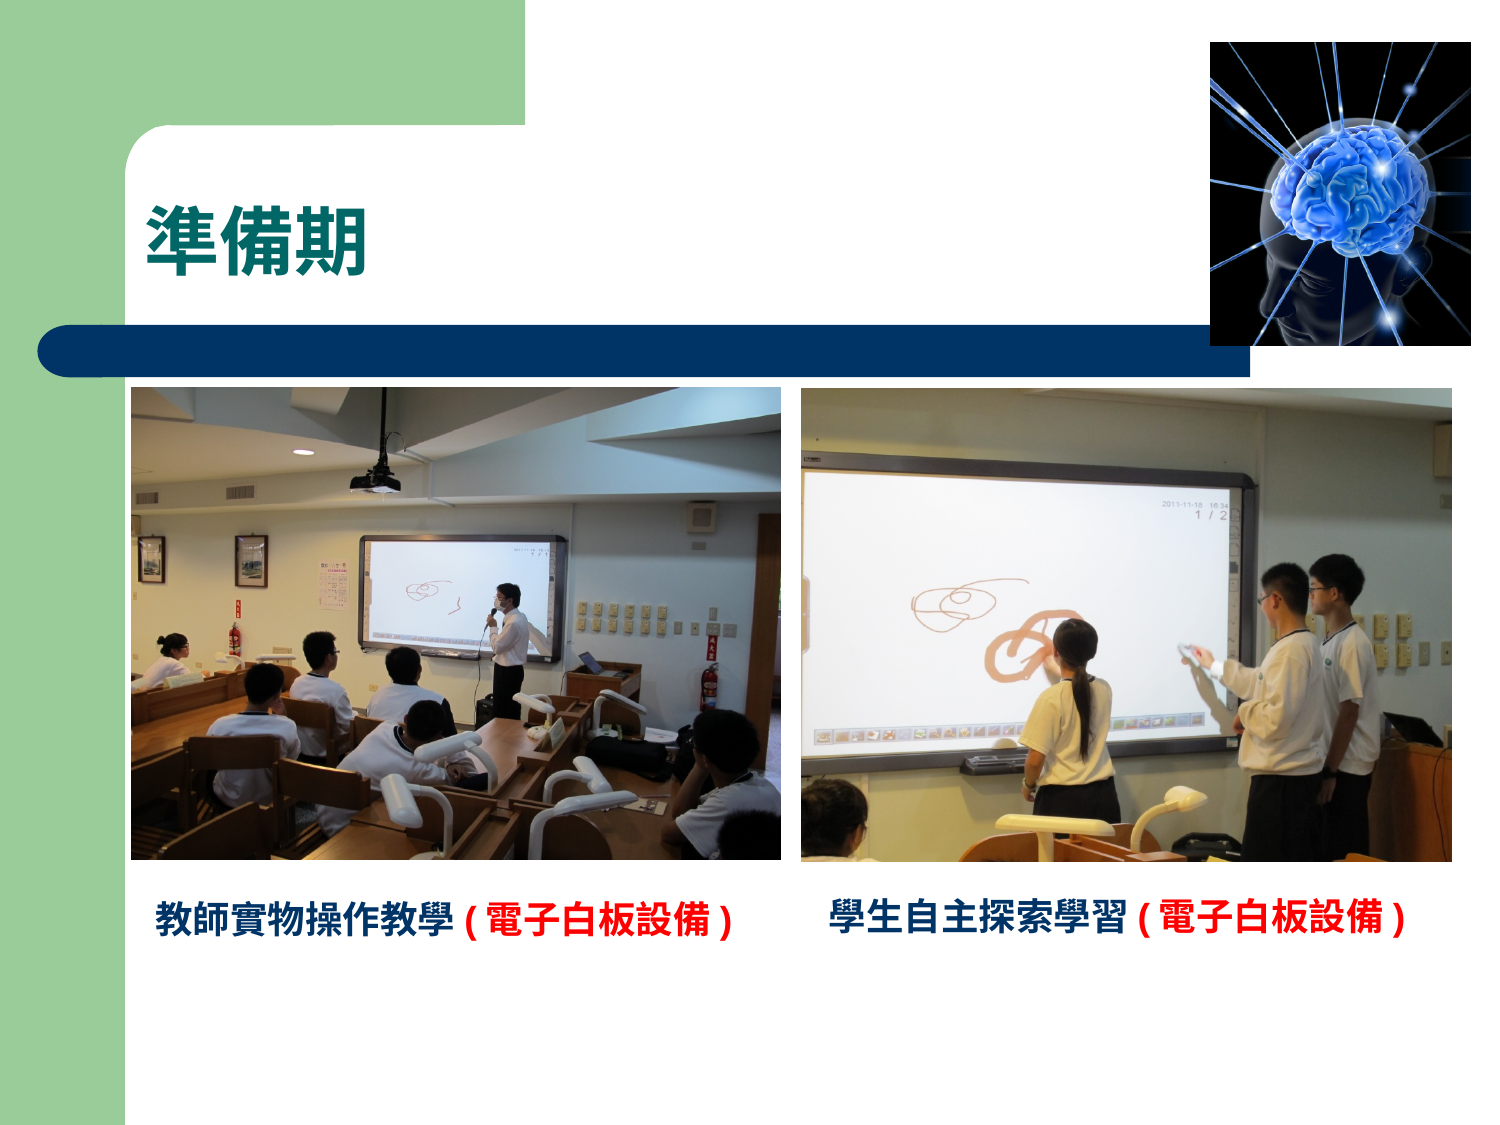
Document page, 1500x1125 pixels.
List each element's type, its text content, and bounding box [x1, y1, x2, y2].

text_box 學生自主探索學習(電子白板設備) [820, 878, 1459, 954]
picture [131, 387, 781, 860]
text_box 教師實物操作教學(電子白板設備) [147, 881, 786, 957]
picture [1210, 42, 1471, 346]
title 準備期 [136, 136, 1210, 301]
picture [801, 388, 1452, 862]
